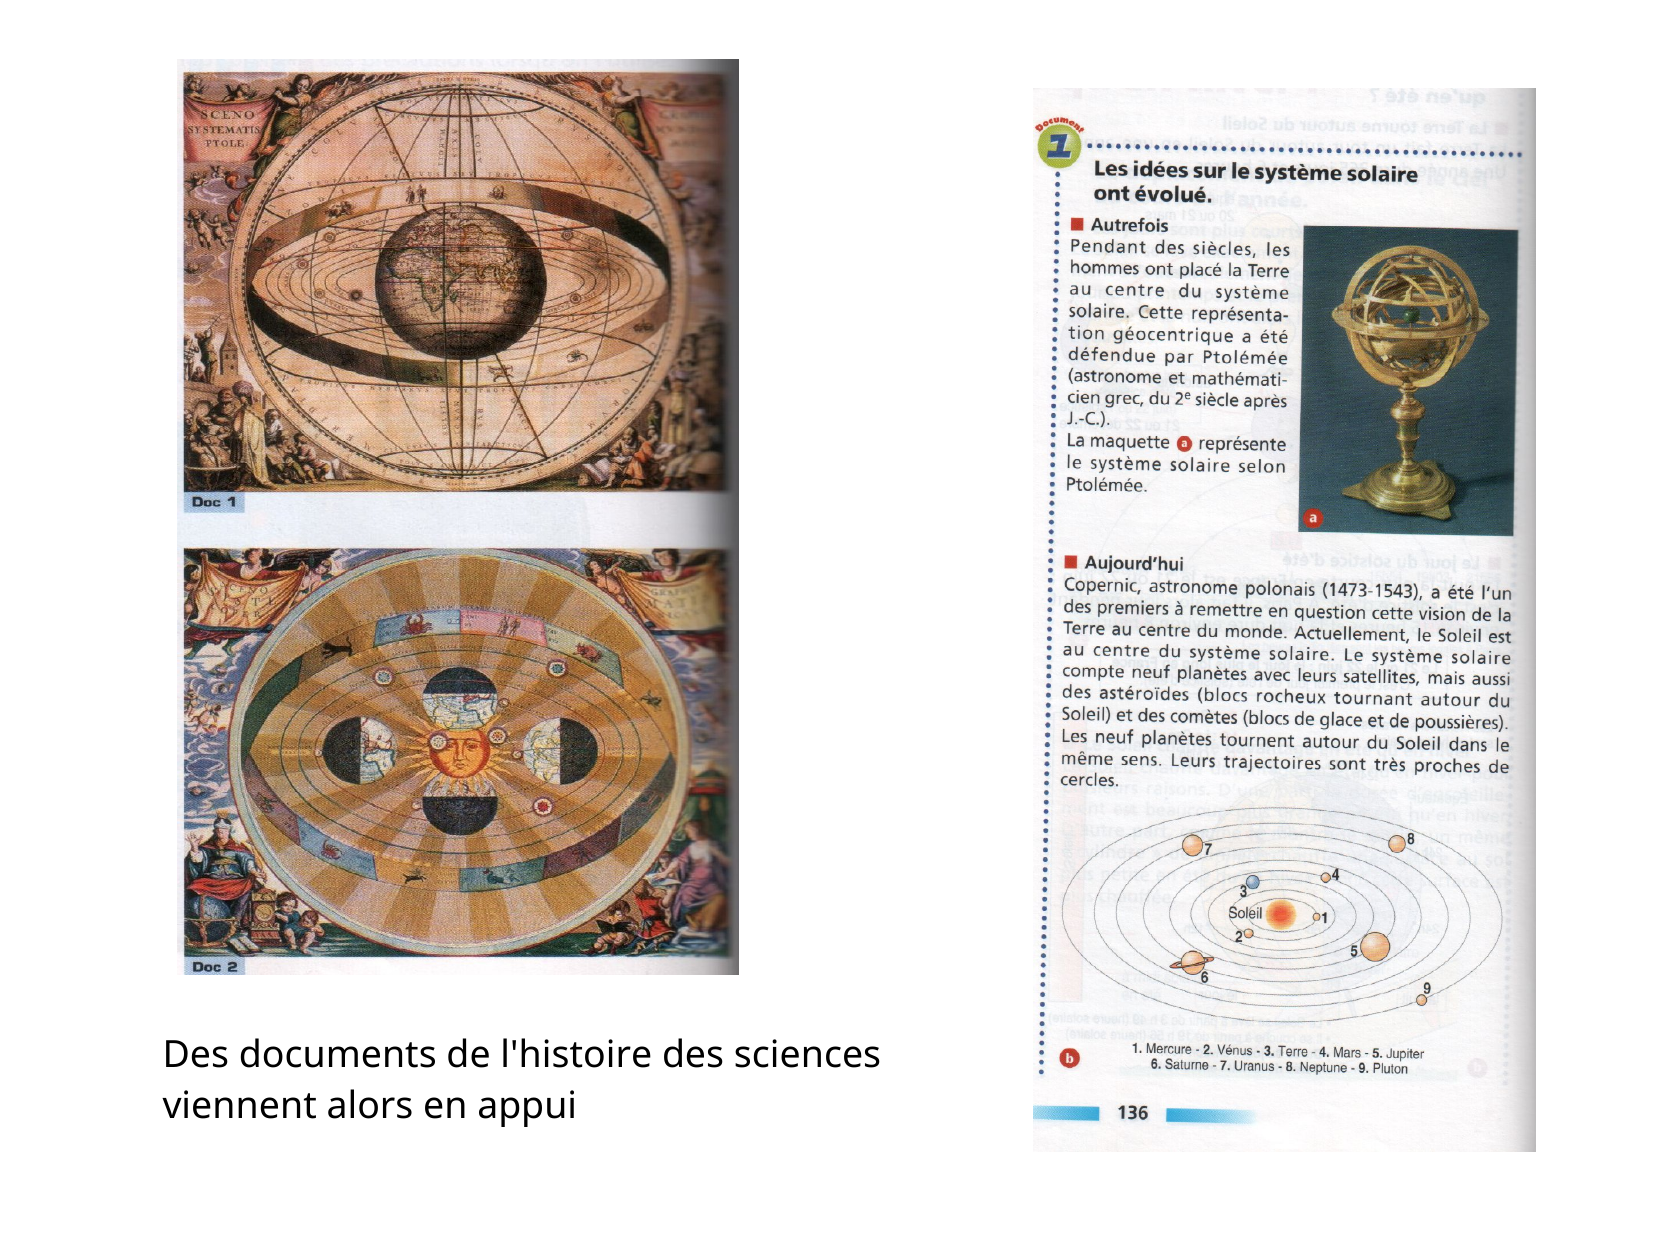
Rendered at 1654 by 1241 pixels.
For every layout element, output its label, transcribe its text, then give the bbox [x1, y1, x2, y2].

picture [1033, 88, 1536, 1152]
text_box Des documents de l'histoire des sciences viennent alors en appui [147, 1020, 975, 1123]
picture [177, 59, 739, 975]
